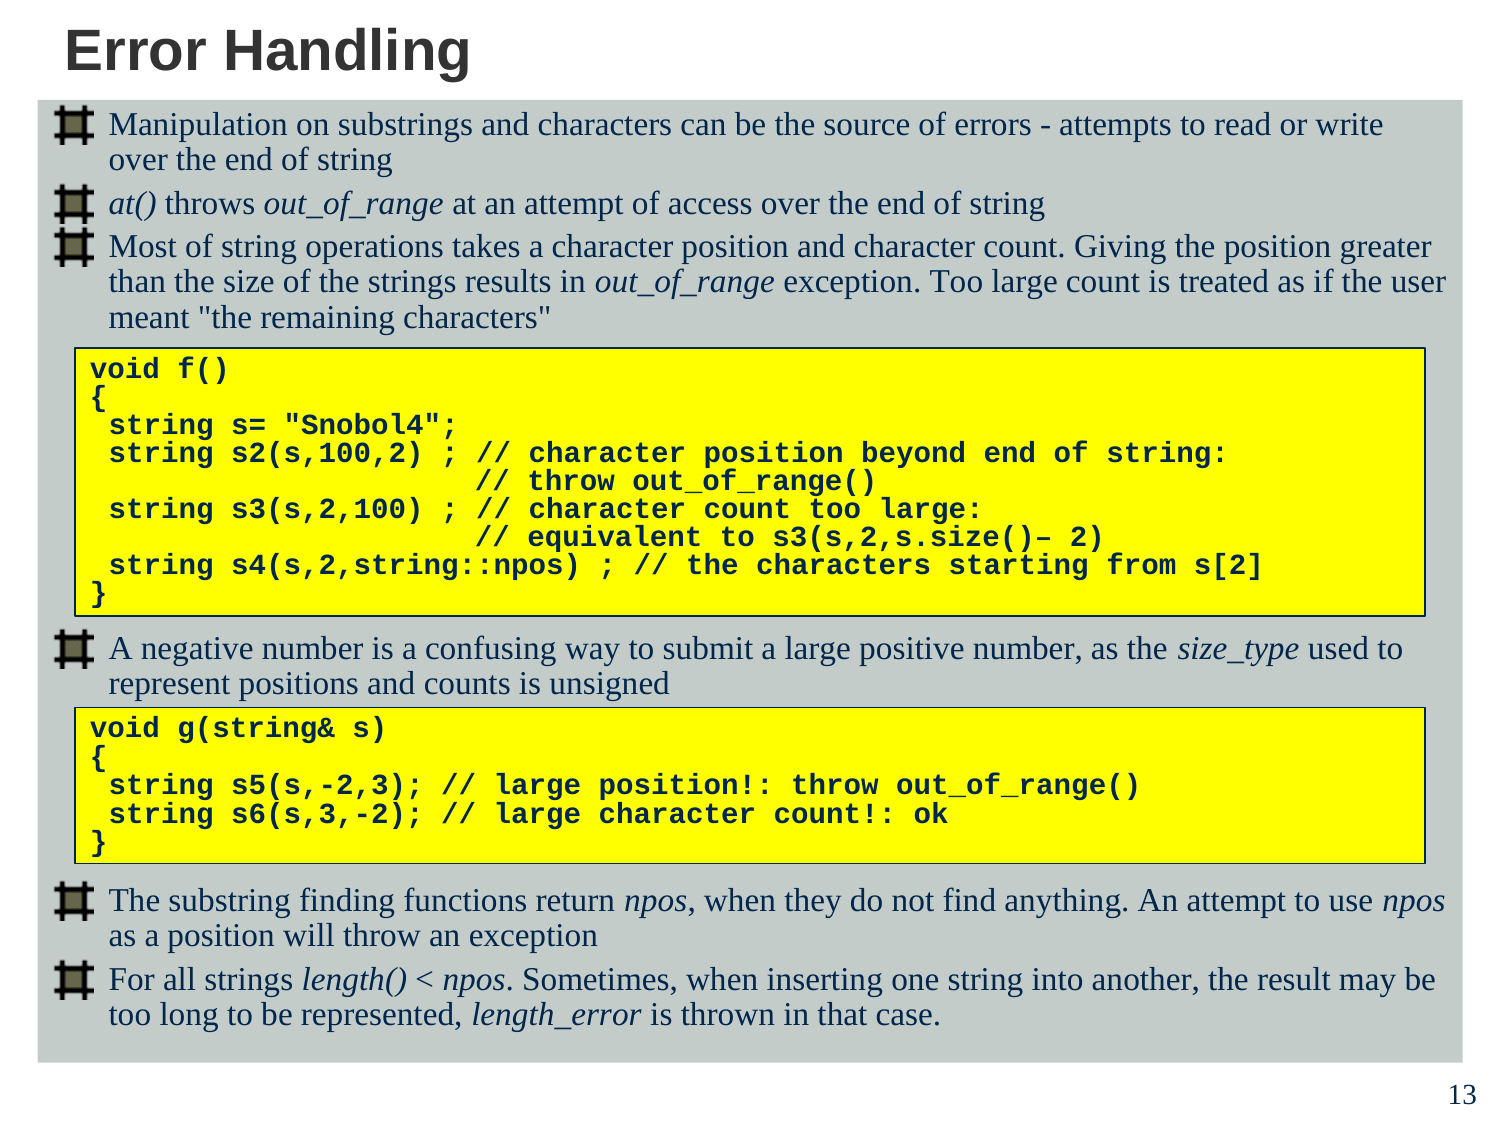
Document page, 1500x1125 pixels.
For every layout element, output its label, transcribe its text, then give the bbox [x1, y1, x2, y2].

text_box void f() { string s= "Snobol4"; string s2(s,100,2) ; // character position beyond end of string: // throw out_of_range() string s3(s,2,100) ; // character count too large: // equivalent to s3(s,2,s.size()– 2) string s4(s,2,string::npos) ; // the characters starting from s[2] } [75, 347, 1426, 692]
list Manipulation on substrings and characters can be the source of errors - attempts to read or write over the end of string at() throws out_of_range at an attempt of access over the end of string Most of string operations takes a character position and character count. Giving the position greater than the size of the strings results in out_of_range exception. Too large count is treated as if the user meant "the remaining characters" A negative number is a confusing way to submit a large positive number, as the size_type used to represent positions and counts is unsigned The substring finding functions return npos, when they do not find anything. An attempt to use npos as a position will throw an exception For all strings length() < npos. Sometimes, when inserting one string into another, the result may be too long to be represented, length_error is thrown in that case. [37, 99, 1463, 1063]
title Error Handling [50, 0, 1450, 91]
text_box void g(string& s) { string s5(s,-2,3); // large position!: throw out_of_range() string s6(s,3,-2); // large character count!: ok } [75, 707, 1426, 870]
